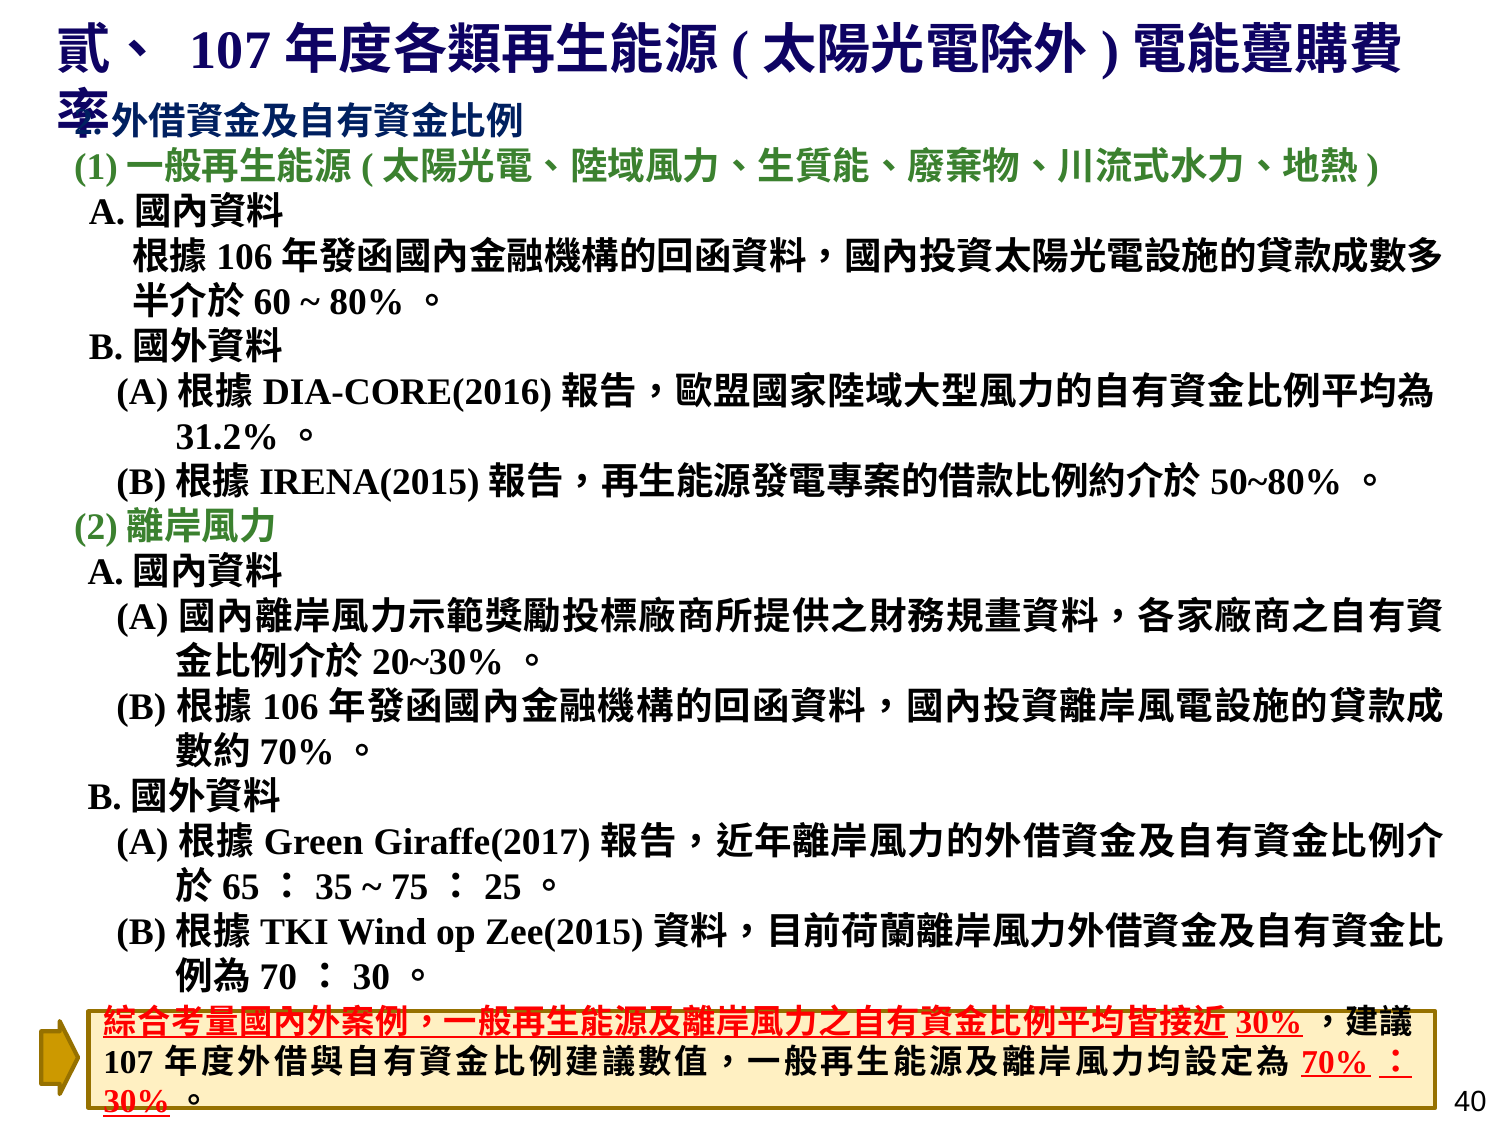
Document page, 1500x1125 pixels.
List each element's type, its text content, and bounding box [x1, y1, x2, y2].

text_box 綜合考量國內外案例，一般再生能源及離岸風力之自有資金比例平均皆接近30%，建議107年度外借與自有資金比例建議數值，一般再生能源及離岸風力均設定為70%：30%。 [531, 1011, 625, 1036]
text_box 綜合考量國內外案例，一般再生能源及離岸風力之自有資金比例平均皆接近30%，建議107年度外借與自有資金比例建議數值，一般再生能源及離岸風力均設定為70%：30%。 [404, 1011, 481, 1036]
text_box 綜合考量國內外案例，一般再生能源及離岸風力之自有資金比例平均皆接近30%，建議107年度外借與自有資金比例建議數值，一般再生能源及離岸風力均設定為70%：30%。 [110, 1011, 193, 1036]
text_box 綜合考量國內外案例，一般再生能源及離岸風力之自有資金比例平均皆接近30%，建議107年度外借與自有資金比例建議數值，一般再生能源及離岸風力均設定為70%：30%。 [933, 1011, 1027, 1036]
slide_number <編號> [1151, 1074, 1500, 1125]
text_box 綜合考量國內外案例，一般再生能源及離岸風力之自有資金比例平均皆接近30%，建議107年度外借與自有資金比例建議數值，一般再生能源及離岸風力均設定為70%：30%。 [89, 1011, 1435, 1108]
text_box 貳、 107年度各類再生能源(太陽光電除外)電能躉購費率 [41, 7, 1459, 89]
text_box 2.外借資金及自有資金比例 (1)一般再生能源(太陽光電、陸域風力、生質能、廢棄物、川流式水力、地熱) A.國內資料 根據106年發函國內金融機構的回函資料，國內投資太陽光電設施的貸款成數多半介於60 ~ 80%。 B.國外資料 (A)根據DIA-CORE(2016)報告，歐盟國家陸域大型風力的自有資金比例平均為31.2%。 (B)根據IRENA(2015)報告，再生能源發電專案的借款比例約介於50~80%。 (2)離岸風力 A.國內資料 (A)國內離岸風力示範獎勵投標廠商所提供之財務規畫資料，各家廠商之自有資金比例介於20~30%。 (B)根據106年發函國內金融機構的回函資料，國內投資離岸風電設施的貸款成數約70%。 B.國外資料 (A)根據Green Giraffe(2017)報告，近年離岸風力的外借資金及自有資金比例介於65：35 ~ 75：25。 (B)根據TKI Wind op Zee(2015)資料，目前荷蘭離岸風力外借資金及自有資金比例為70：30。 [29, 89, 1459, 1000]
text_box [41, 1021, 79, 1095]
